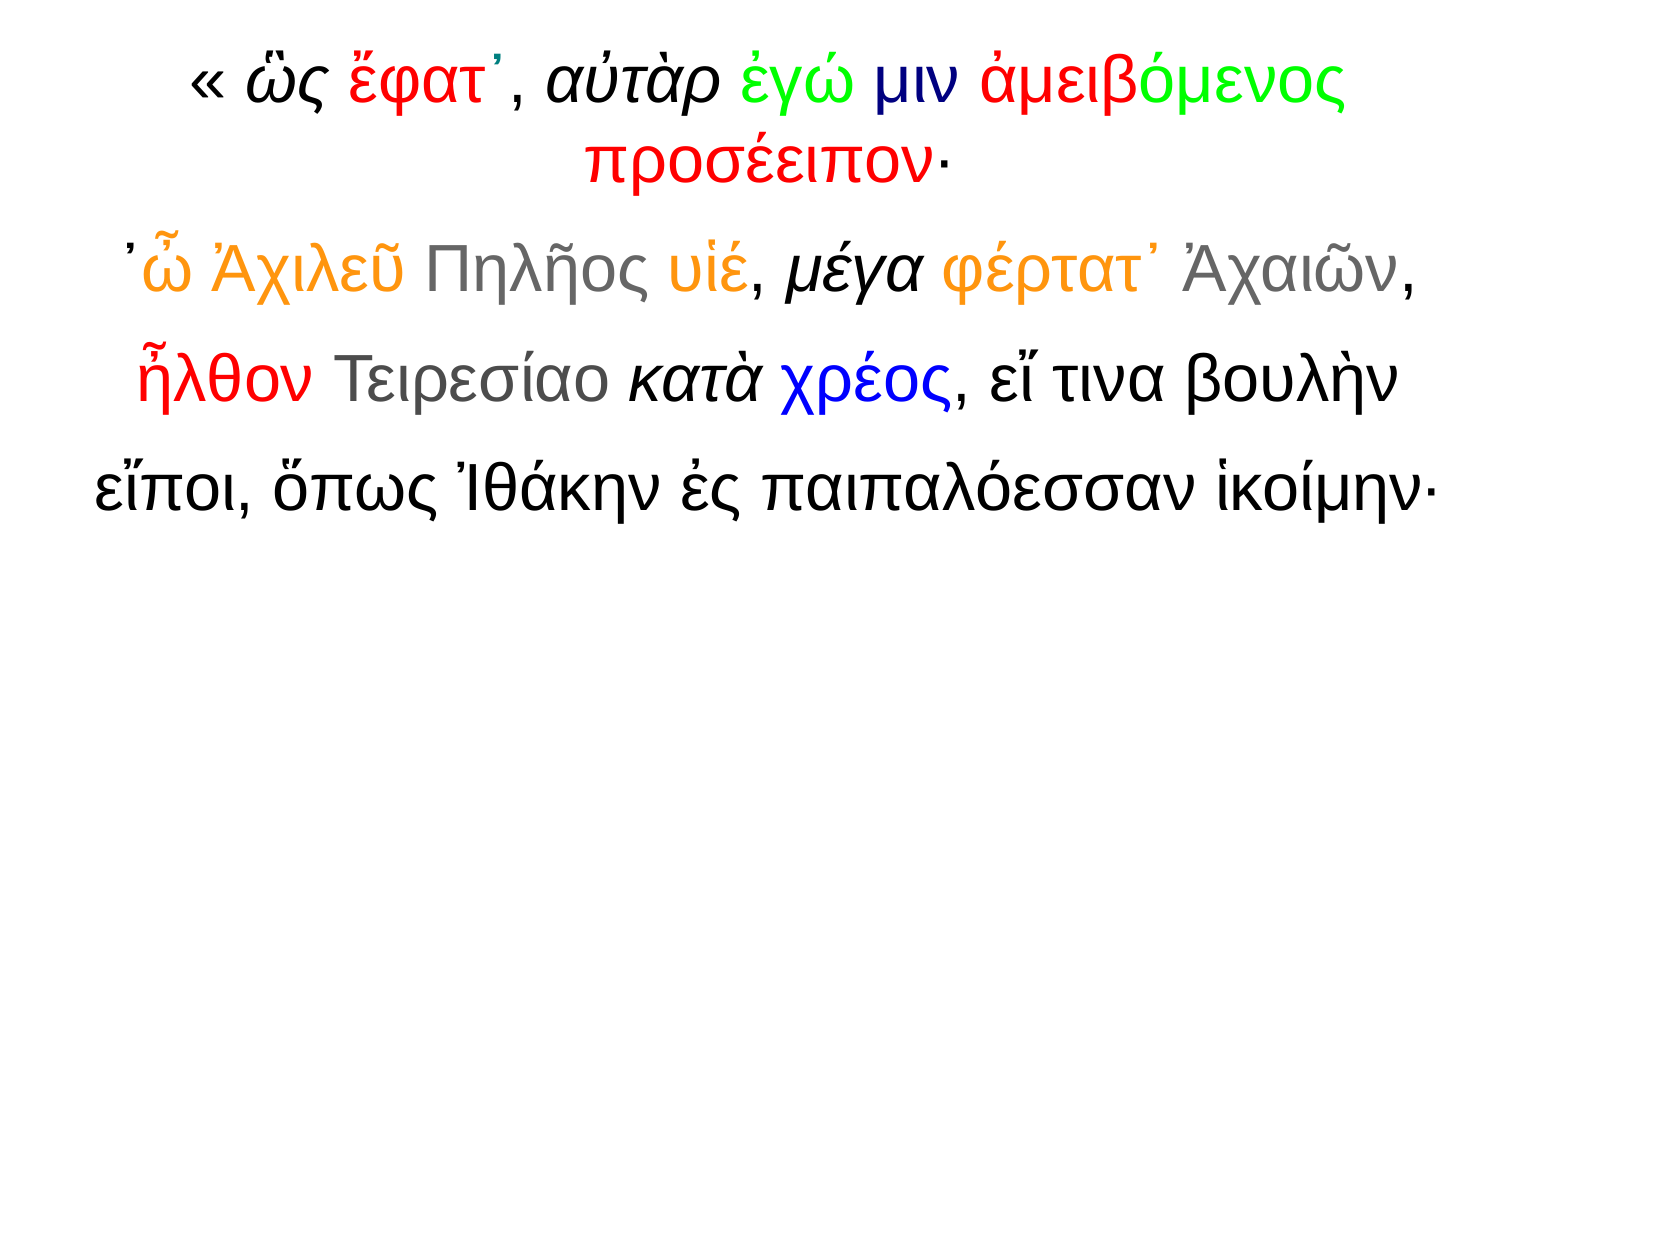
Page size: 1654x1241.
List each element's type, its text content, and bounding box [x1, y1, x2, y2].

list « ὣς ἔφατ᾽, αὐτὰρ ἐγώ μιν ἀμειβόμενος προσέειπον· ᾽ὦ Ἀχιλεῦ Πηλῆος υἱέ, μέγα φέρτατ᾽ Ἀχαιῶν, ἦλθον Τειρεσίαο κατὰ χρέος, εἴ τινα βουλὴν εἴποι, ὅπως Ἰθάκην ἐς παιπαλόεσσαν ἱκοίμην· [94, 35, 1560, 926]
